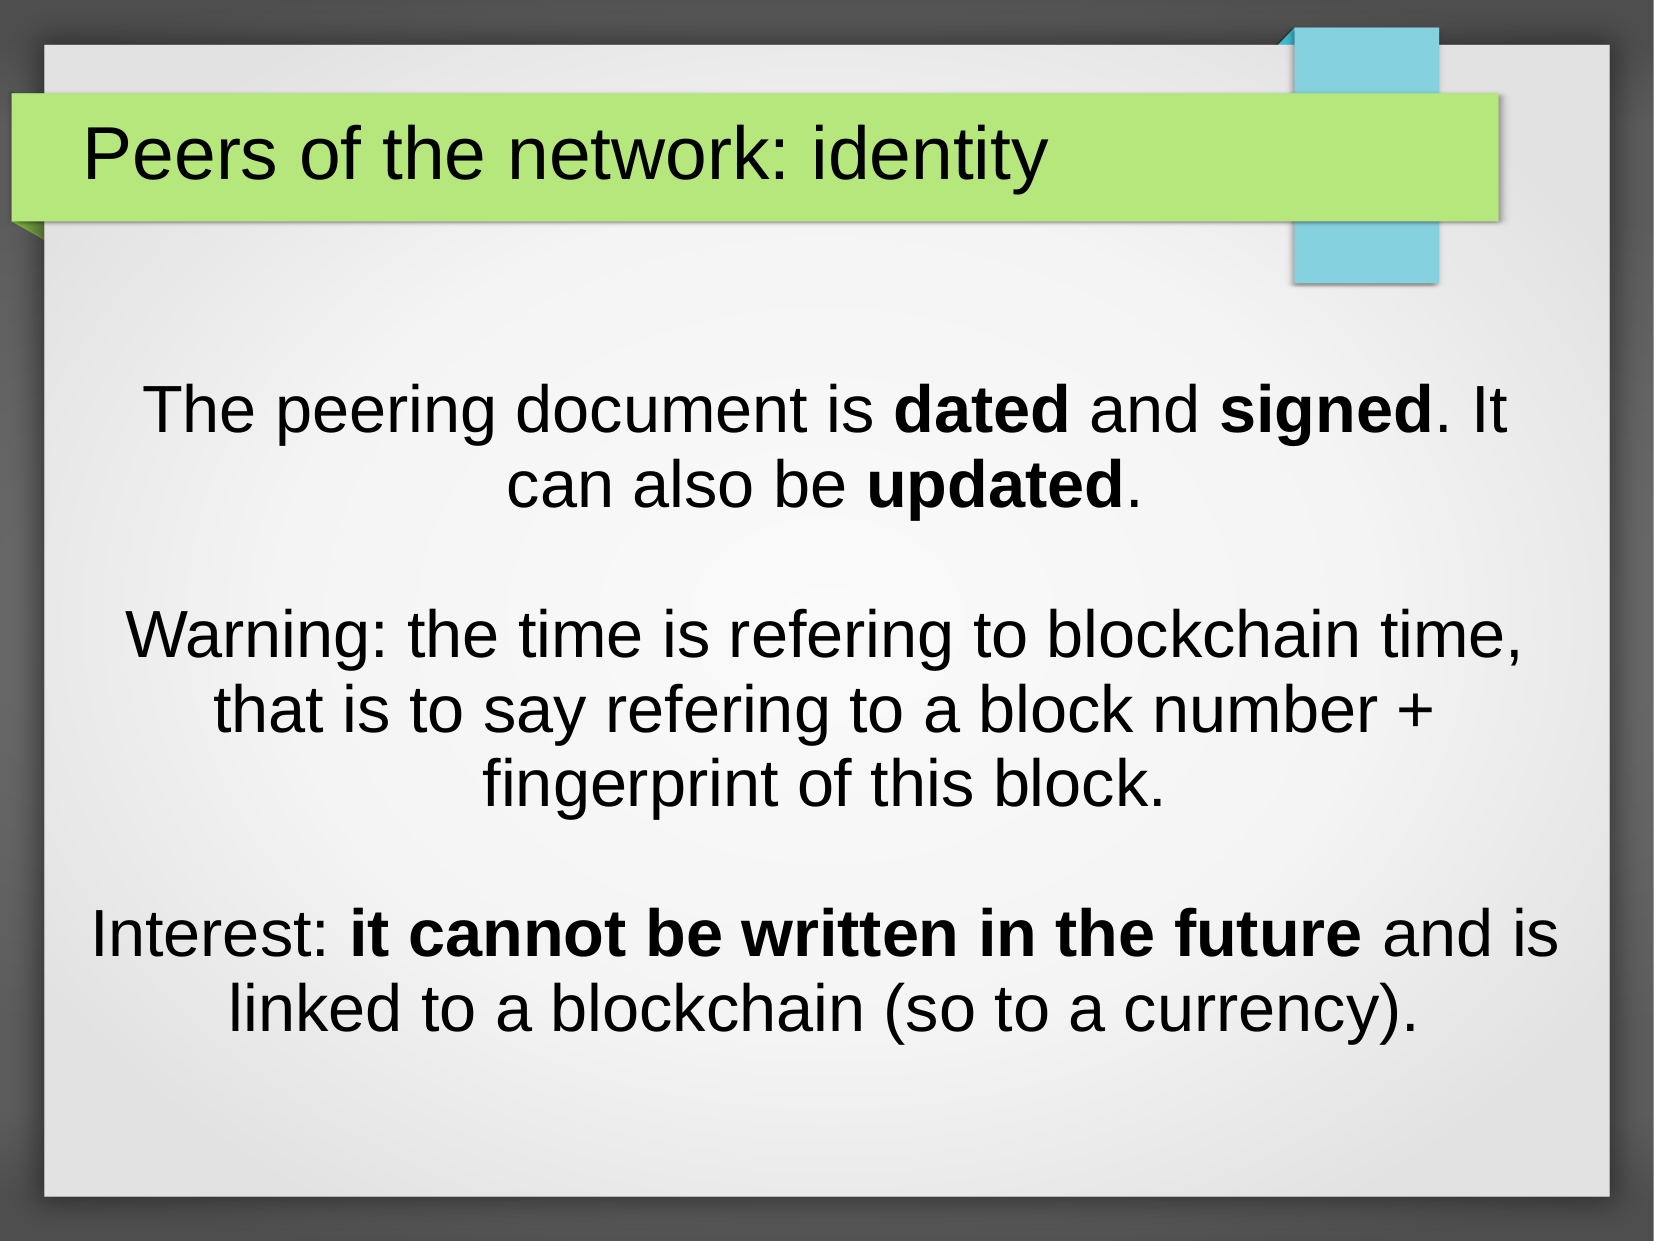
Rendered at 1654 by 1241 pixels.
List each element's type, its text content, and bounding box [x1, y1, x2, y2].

subtitle The peering document is dated and signed. It can also be updated. Warning: the time is refering to blockchain time, that is to say refering to a block number + fingerprint of this block. Interest: it cannot be written in the future and is linked to a blockchain (so to a currency). [81, 349, 1570, 1069]
picture [0, 0, 1654, 1241]
title Peers of the network: identity [82, 94, 1501, 213]
